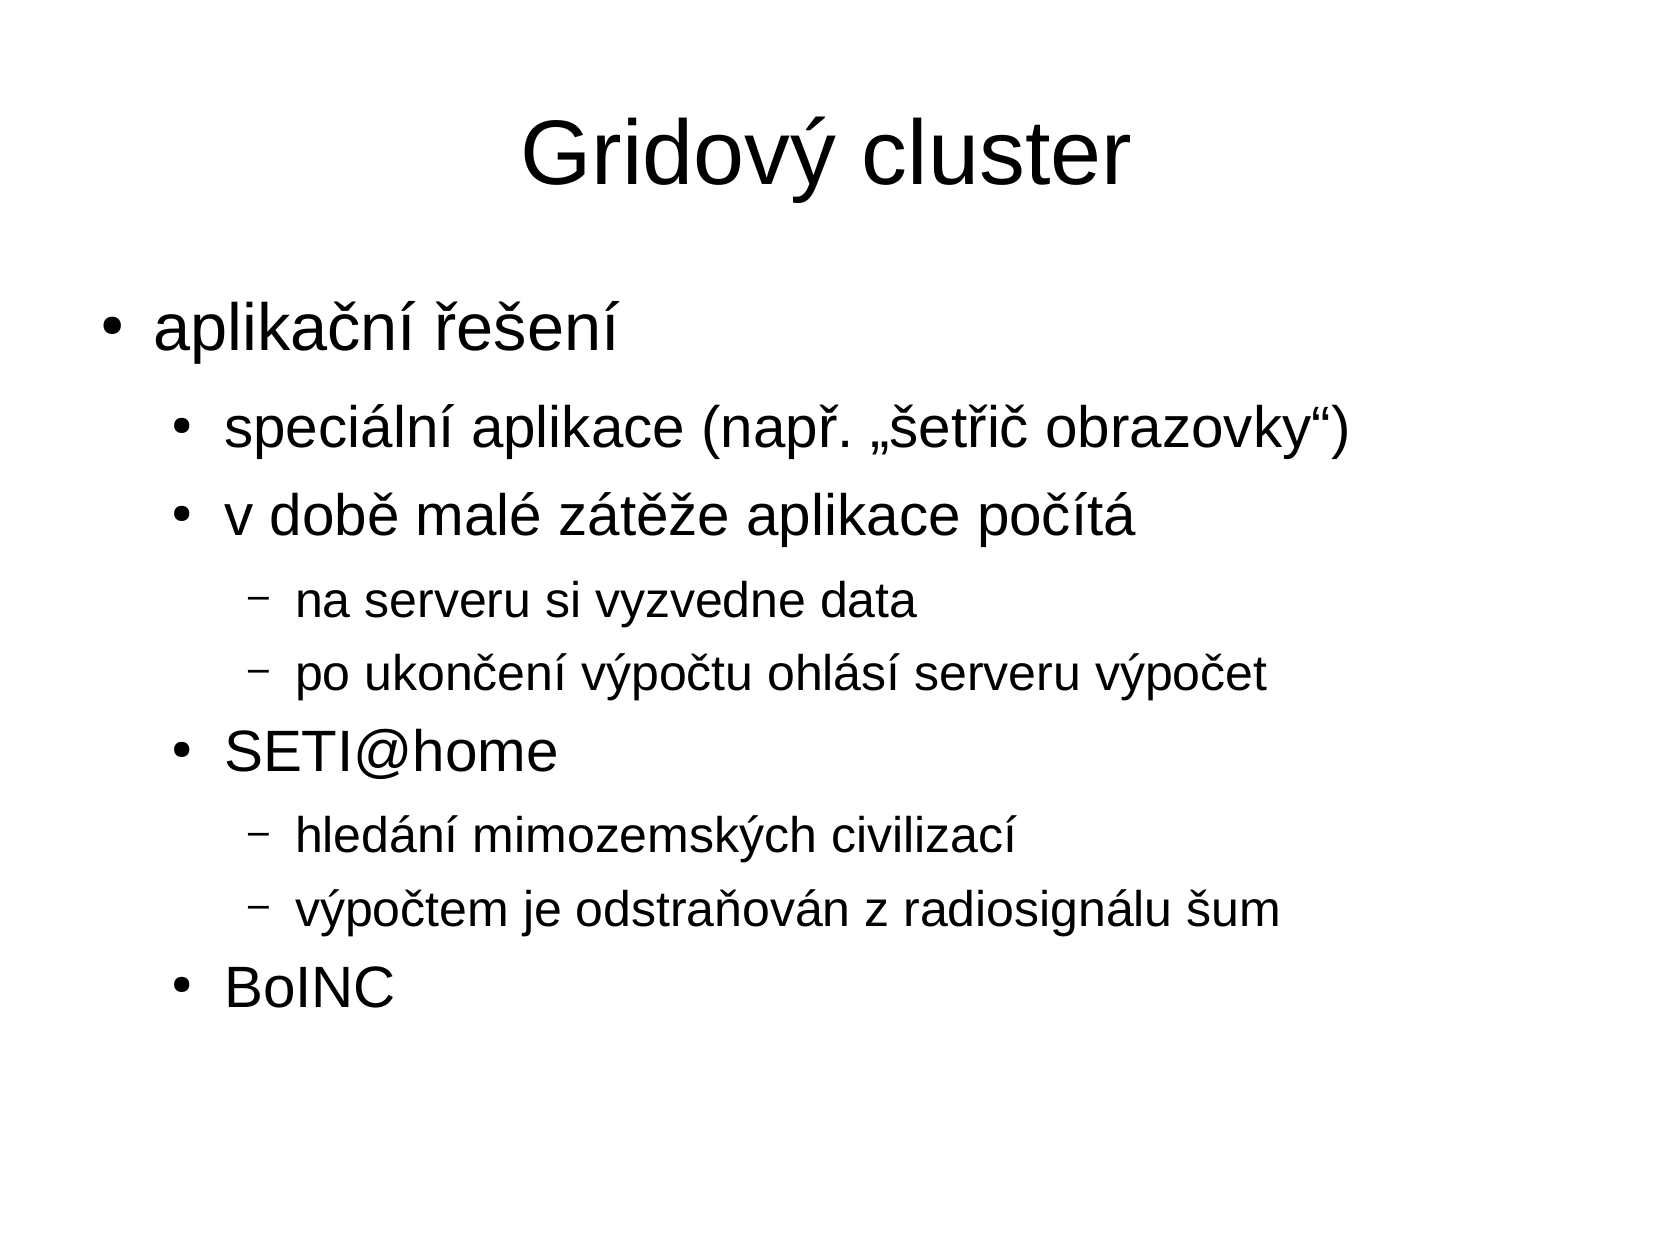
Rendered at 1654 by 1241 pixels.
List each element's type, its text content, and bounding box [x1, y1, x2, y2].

list aplikační řešení speciální aplikace (např. „šetřič obrazovky“) v době malé zátěže aplikace počítá na serveru si vyzvedne data po ukončení výpočtu ohlásí serveru výpočet SETI@home hledání mimozemských civilizací výpočtem je odstraňován z radiosignálu šum BoINC [82, 290, 1571, 1109]
title Gridový cluster [82, 49, 1571, 257]
